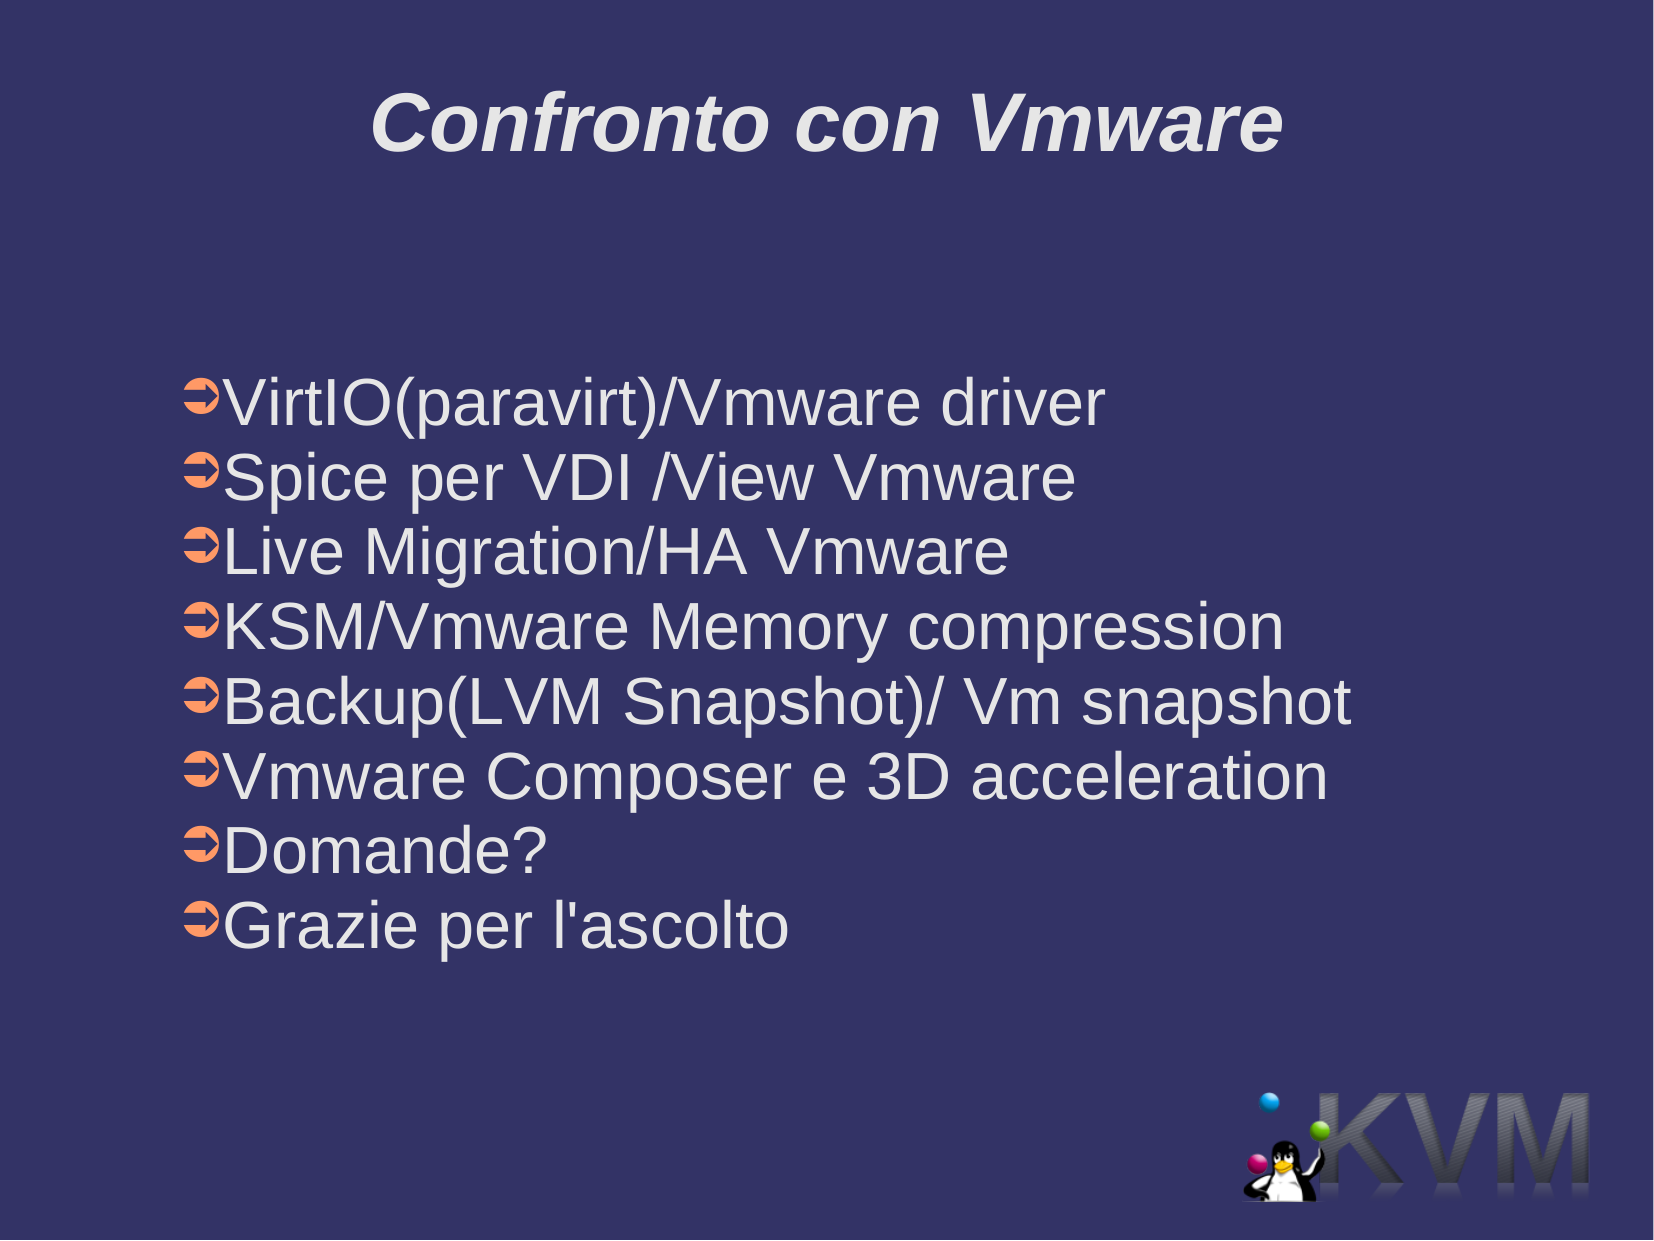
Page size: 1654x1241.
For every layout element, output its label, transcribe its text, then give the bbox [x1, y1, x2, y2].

title Confronto con Vmware [121, 19, 1534, 227]
list VirtIO(paravirt)/Vmware driver Spice per VDI /View Vmware Live Migration/HA Vmware KSM/Vmware Memory compression Backup(LVM Snapshot)/ Vm snapshot Vmware Composer e 3D acceleration Domande? Grazie per l'ascolto [178, 364, 1570, 1147]
picture [1242, 1092, 1595, 1202]
